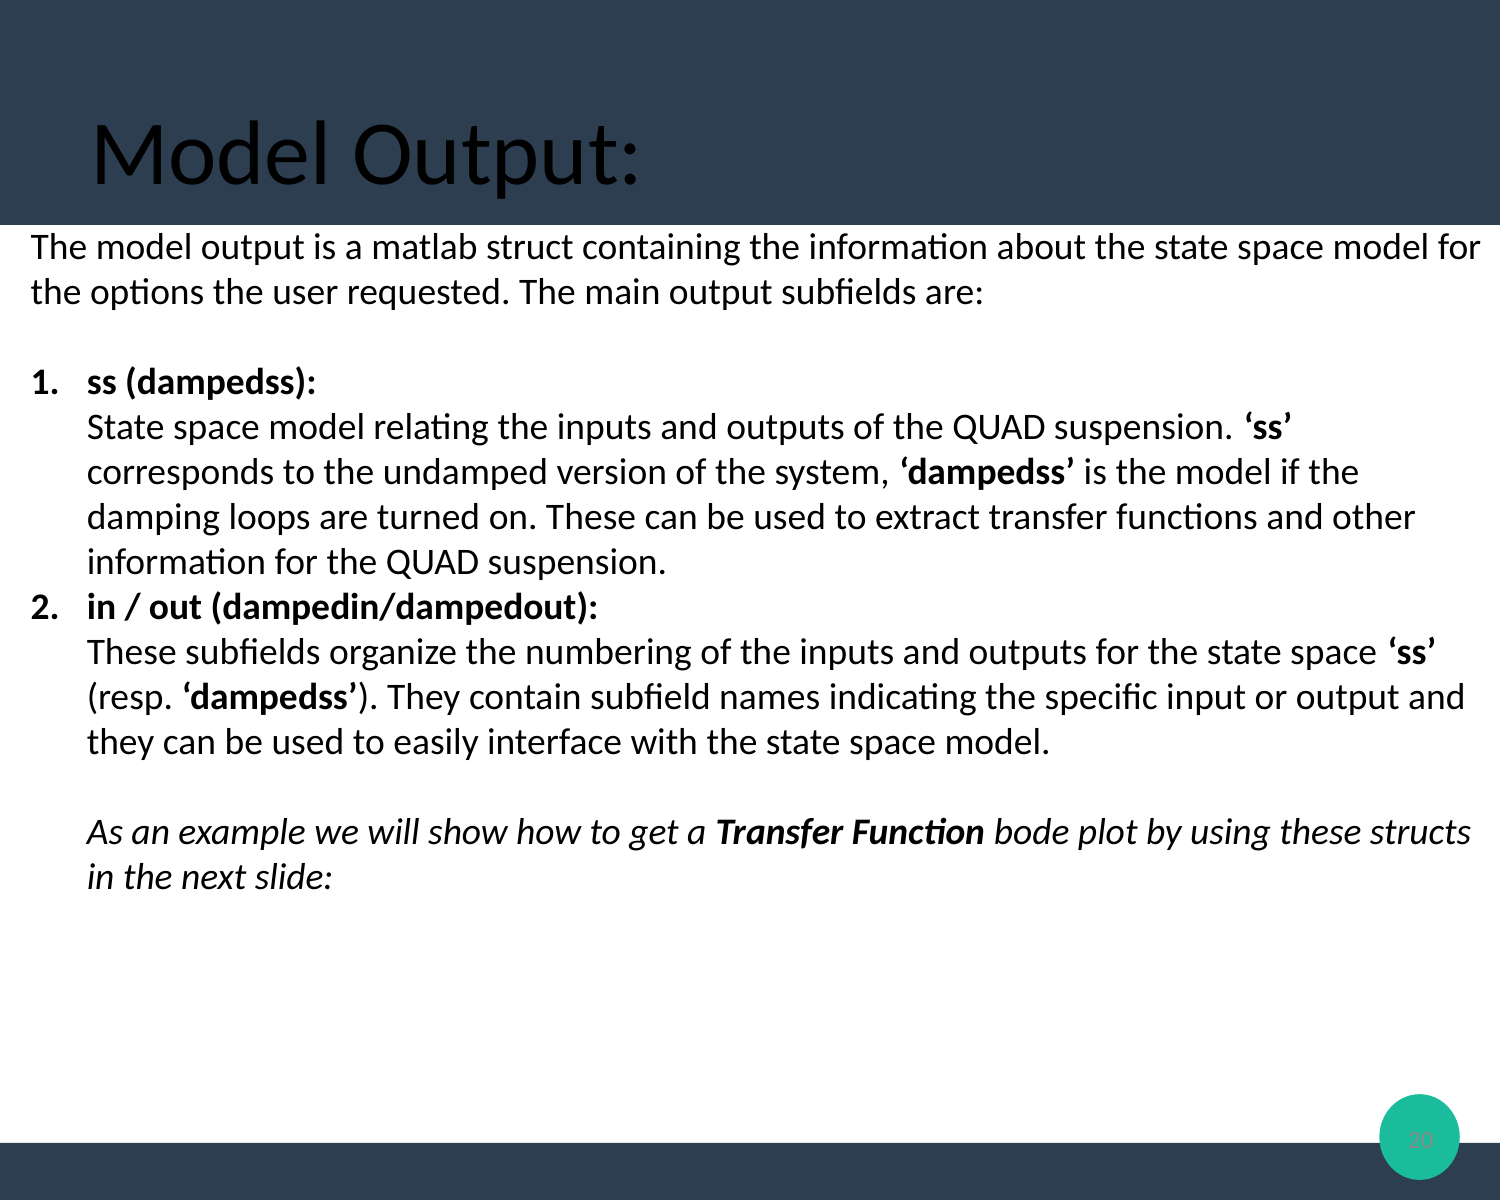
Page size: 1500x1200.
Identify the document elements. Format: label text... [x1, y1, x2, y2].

title Model Output: [75, 47, 1425, 214]
text_box The model output is a matlab struct containing the information about the state space model for the options the user requested. The main output subfields are: ss (dampedss): State space model relating the inputs and outputs of the QUAD suspension. ‘ss’ corresponds to the undamped version of the system, ‘dampedss’ is the model if the damping loops are turned on. These can be used to extract transfer functions and other information for the QUAD suspension. in / out (dampedin/dampedout): These subfields organize the numbering of the inputs and outputs for the state space ‘ss’ (resp. ‘dampedss’). They contain subfield names indicating the specific input or output and they can be used to easily interface with the state space model. As an example we will show how to get a Transfer Function bode plot by using these structs in the next slide: [15, 214, 1500, 1040]
slide_number <number> [1098, 1106, 1449, 1171]
